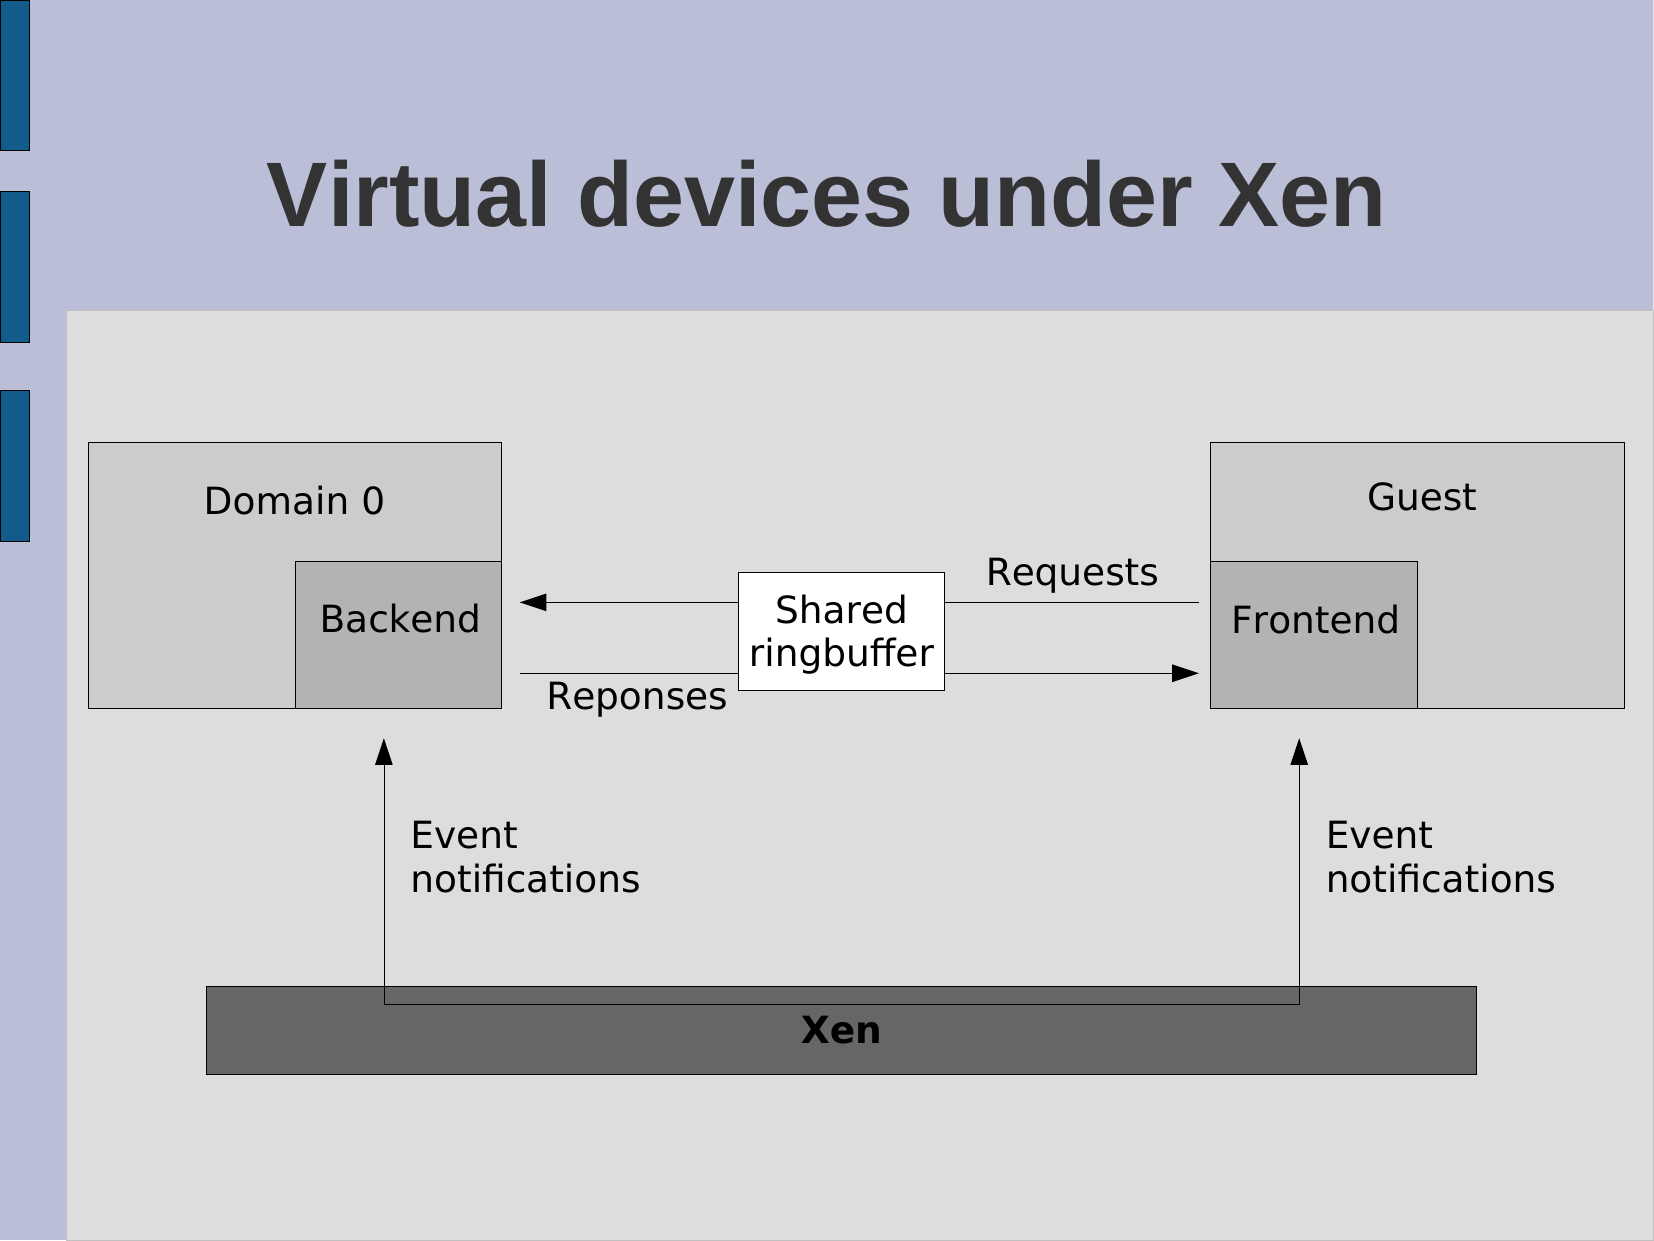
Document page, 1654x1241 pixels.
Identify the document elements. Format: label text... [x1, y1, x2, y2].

text_box Reponses [531, 667, 743, 726]
text_box Domain 0 [188, 472, 401, 531]
text_box Event notifications [1311, 806, 1572, 909]
text_box Shared ringbuffer [738, 572, 945, 691]
title Virtual devices under Xen [121, 91, 1534, 299]
text_box Guest [1352, 468, 1493, 527]
text_box Event notifications [395, 806, 657, 909]
text_box [1210, 442, 1625, 709]
text_box [88, 442, 502, 709]
text_box Frontend [1216, 591, 1416, 650]
text_box Requests [971, 543, 1175, 602]
text_box Xen [385, 986, 1299, 1004]
text_box Xen [206, 986, 1477, 1075]
text_box Backend [304, 590, 497, 649]
